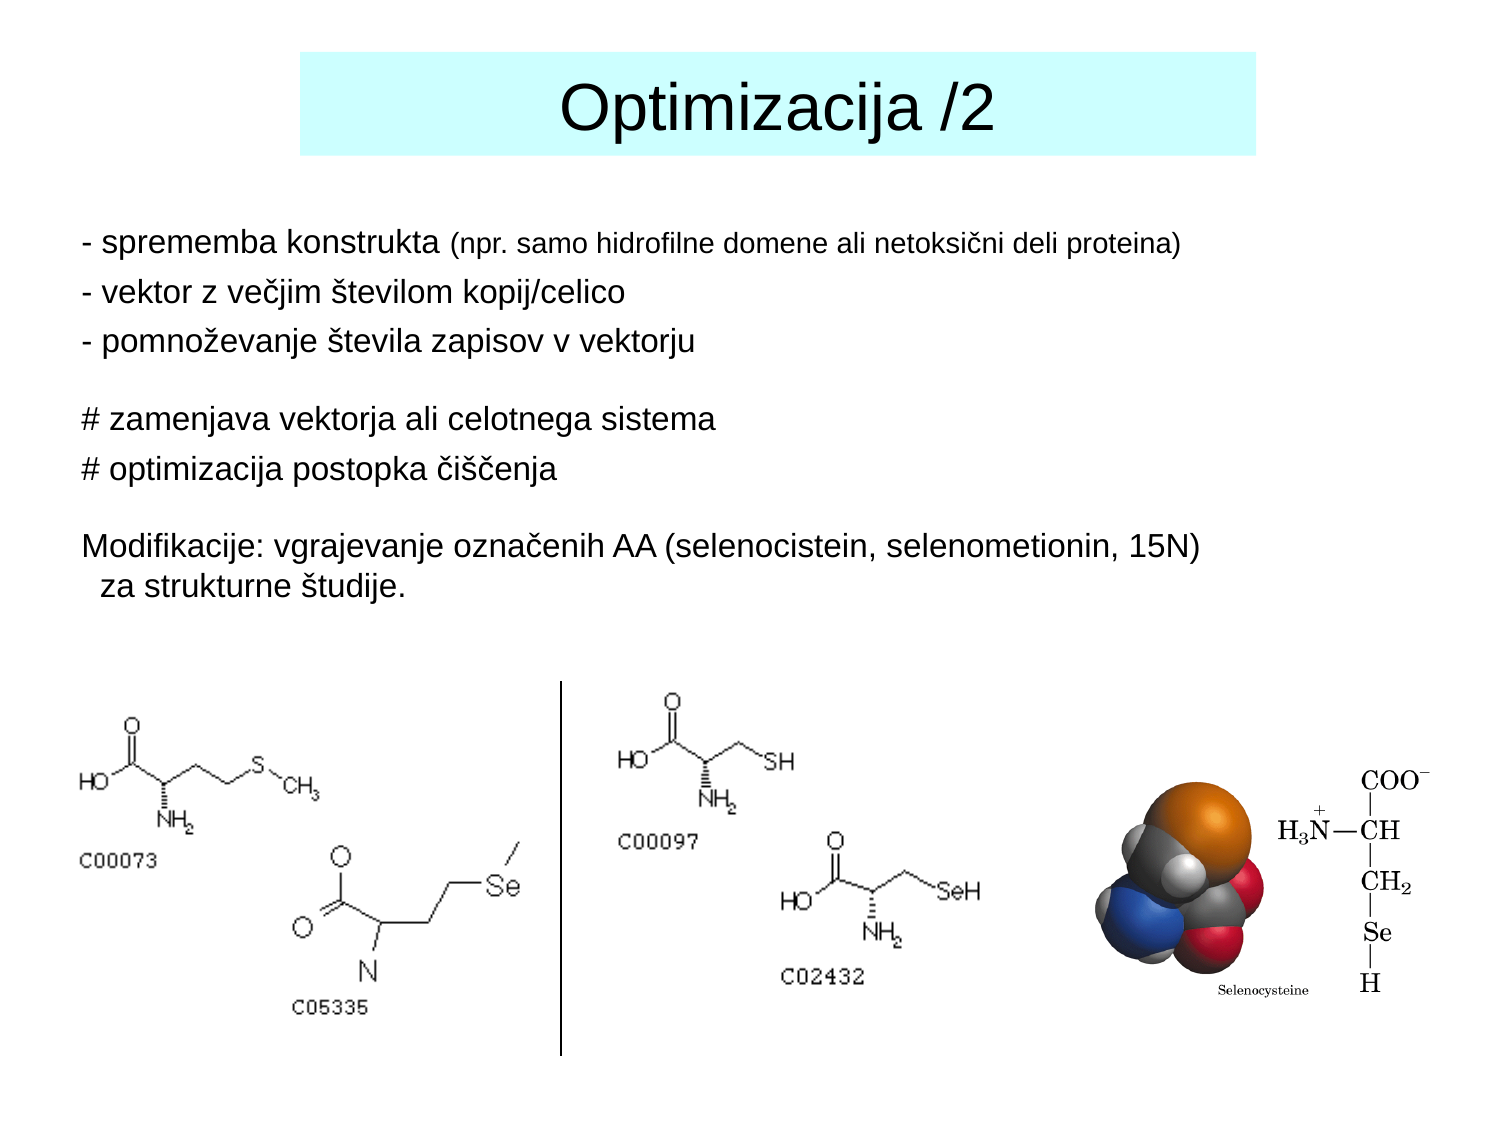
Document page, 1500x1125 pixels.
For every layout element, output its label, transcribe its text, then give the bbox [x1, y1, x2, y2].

text_box Optimizacija /2 [300, 51, 1257, 156]
picture [1087, 762, 1438, 1000]
picture [62, 699, 538, 1033]
text_box - sprememba konstrukta (npr. samo hidrofilne domene ali netoksični deli proteina) - vektor z večjim številom kopij/celico - pomnoževanje števila zapisov v vektorju # zamenjava vektorja ali celotnega sistema # optimizacija postopka čiščenja Modifikacije: vgrajevanje označenih AA (selenocistein, selenometionin, 15N) za strukturne študije. [66, 212, 1450, 1056]
picture [600, 674, 1000, 1005]
